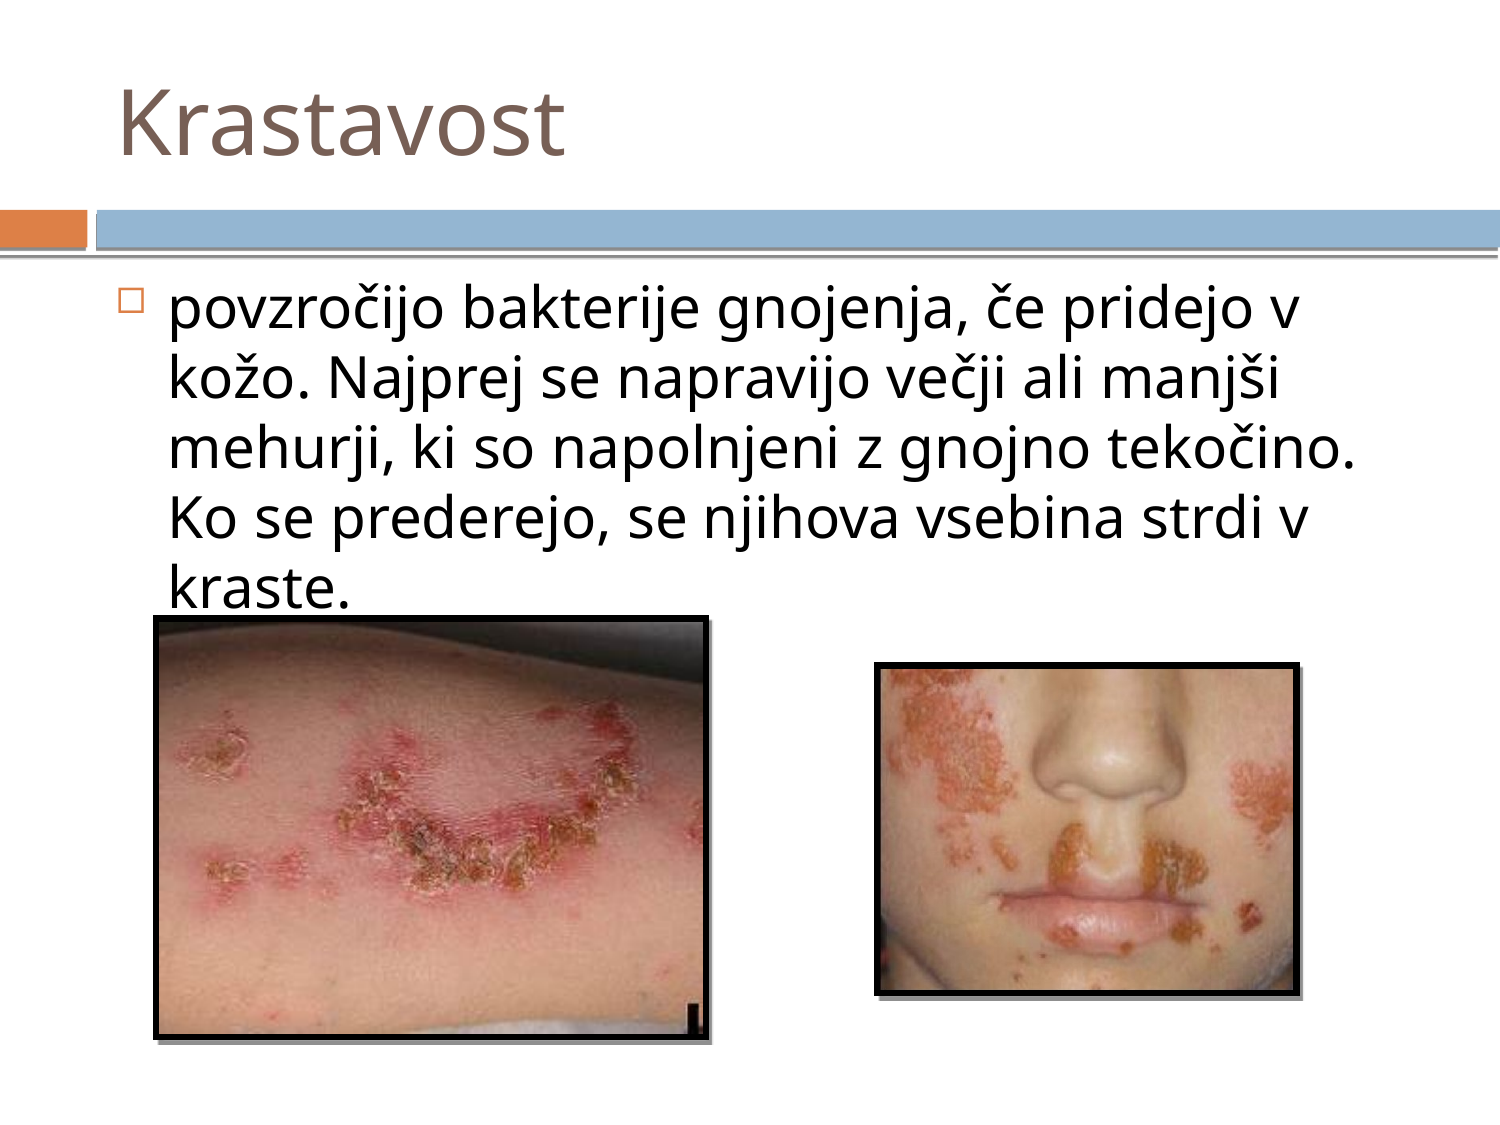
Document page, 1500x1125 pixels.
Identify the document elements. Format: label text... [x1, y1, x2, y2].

picture [159, 621, 703, 1034]
list povzročijo bakterije gnojenja, če pridejo v kožo. Najprej se napravijo večji ali manjši mehurji, ki so napolnjeni z gnojno tekočino. Ko se prederejo, se njihova vsebina strdi v kraste. [100, 262, 1438, 1000]
picture [879, 668, 1294, 991]
title Krastavost [100, 37, 1438, 200]
